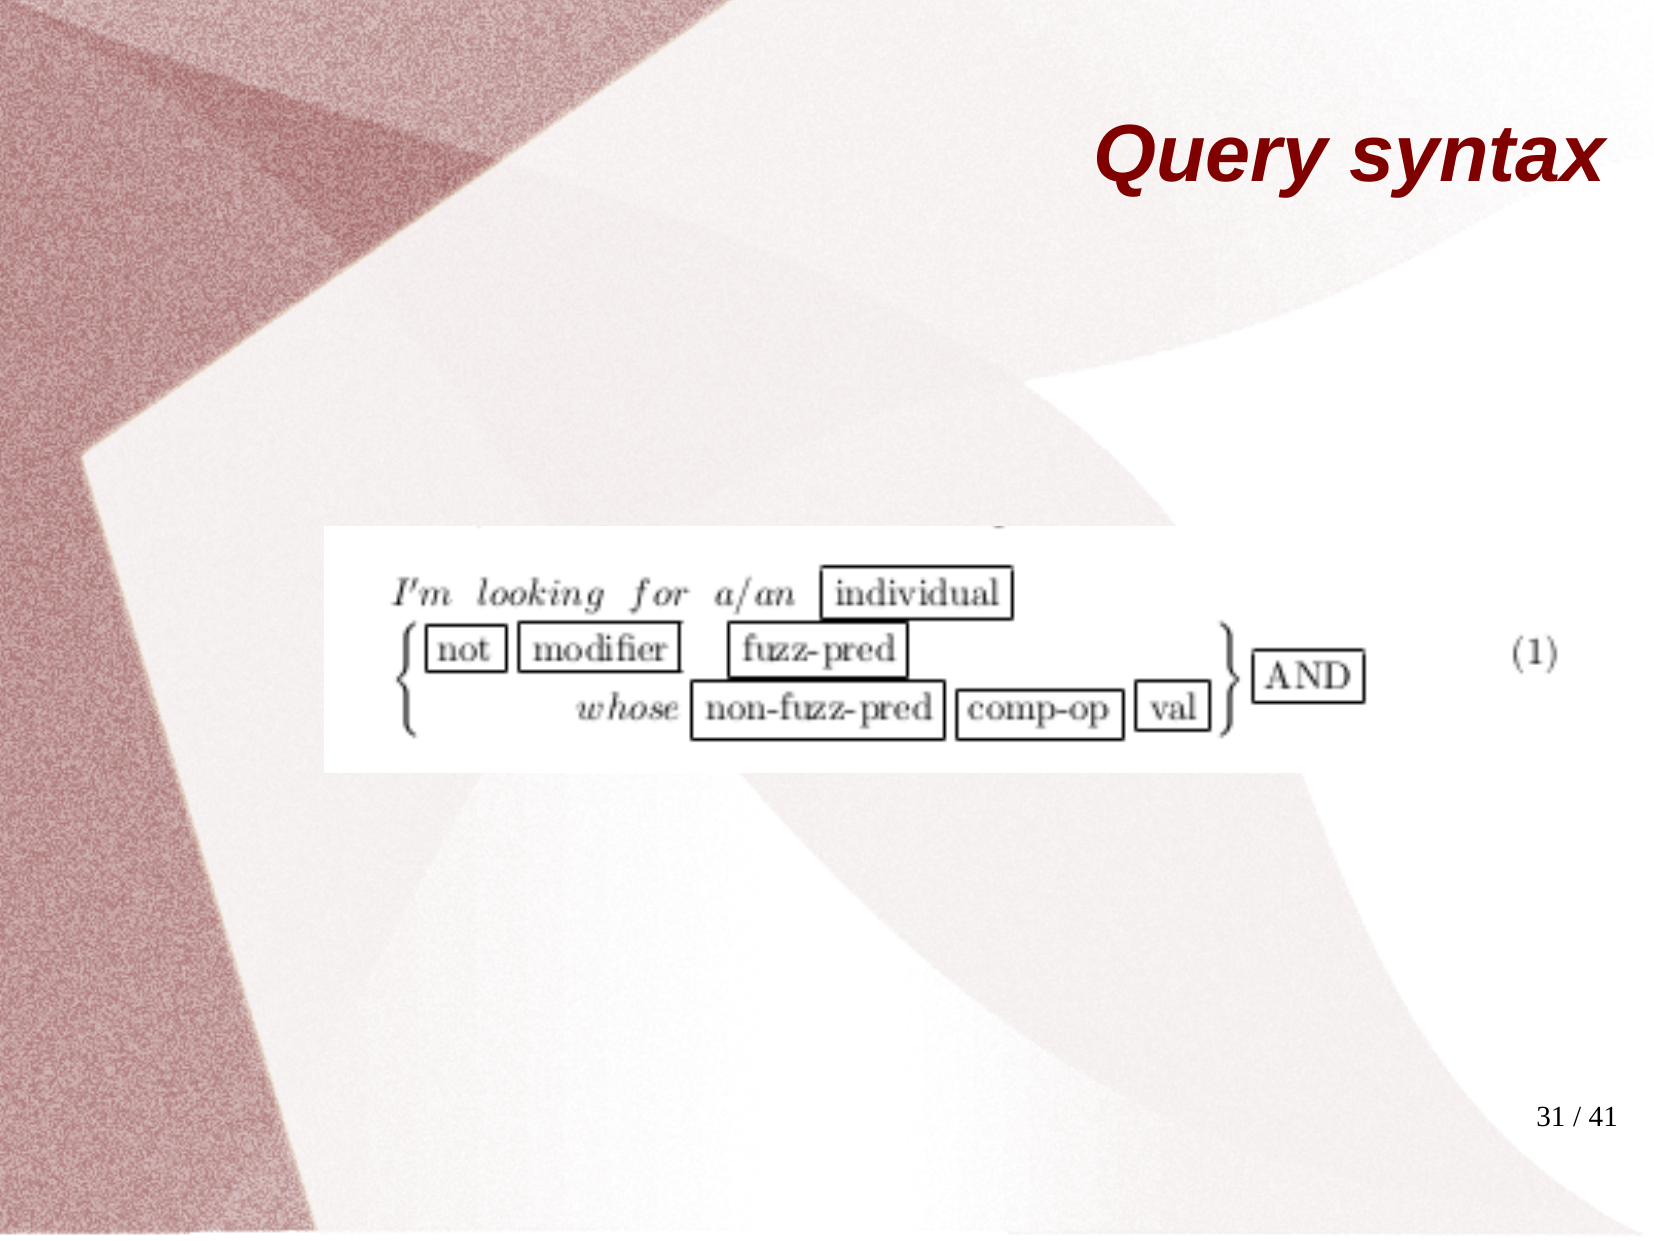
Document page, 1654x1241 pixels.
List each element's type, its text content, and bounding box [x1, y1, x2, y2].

picture [0, 0, 1654, 1241]
title Query syntax [596, 49, 1607, 257]
